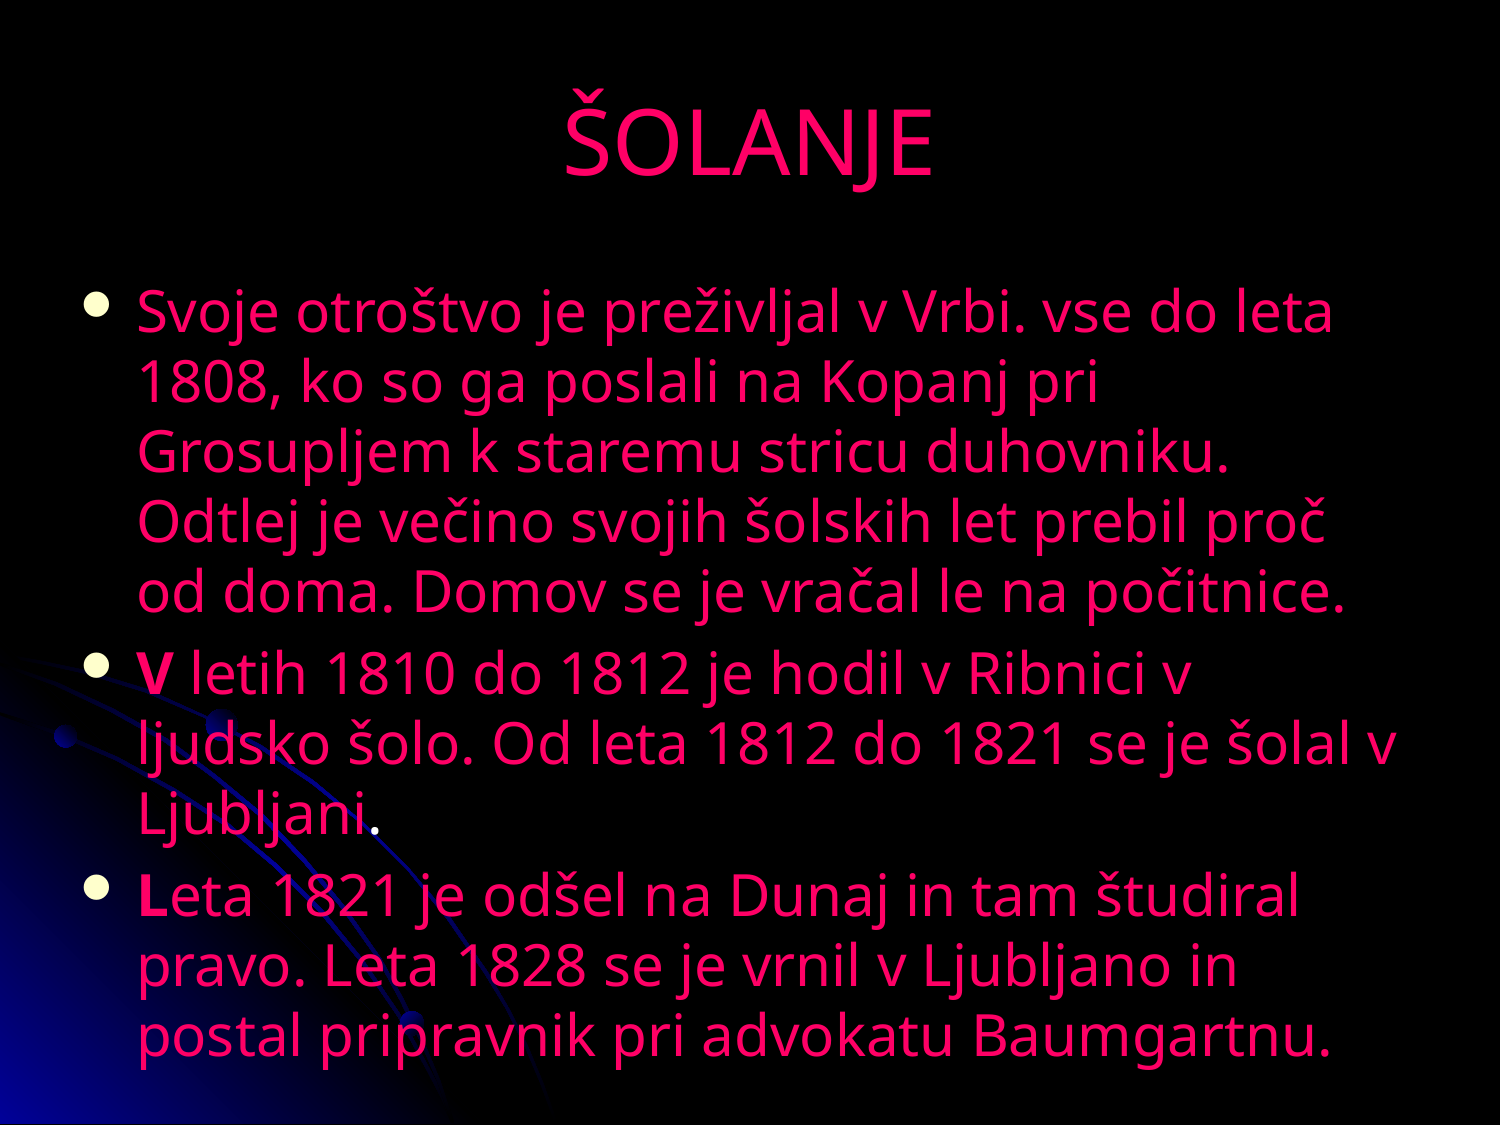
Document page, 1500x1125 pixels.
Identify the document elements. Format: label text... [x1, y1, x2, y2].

list Svoje otroštvo je preživljal v Vrbi. vse do leta 1808, ko so ga poslali na Kopanj pri Grosupljem k staremu stricu duhovniku. Odtlej je večino svojih šolskih let prebil proč od doma. Domov se je vračal le na počitnice. V letih 1810 do 1812 je hodil v Ribnici v ljudsko šolo. Od leta 1812 do 1821 se je šolal v Ljubljani. Leta 1821 je odšel na Dunaj in tam študiral pravo. Leta 1828 se je vrnil v Ljubljano in postal pripravnik pri advokatu Baumgartnu. [64, 267, 1415, 1011]
title ŠOLANJE [75, 45, 1425, 233]
